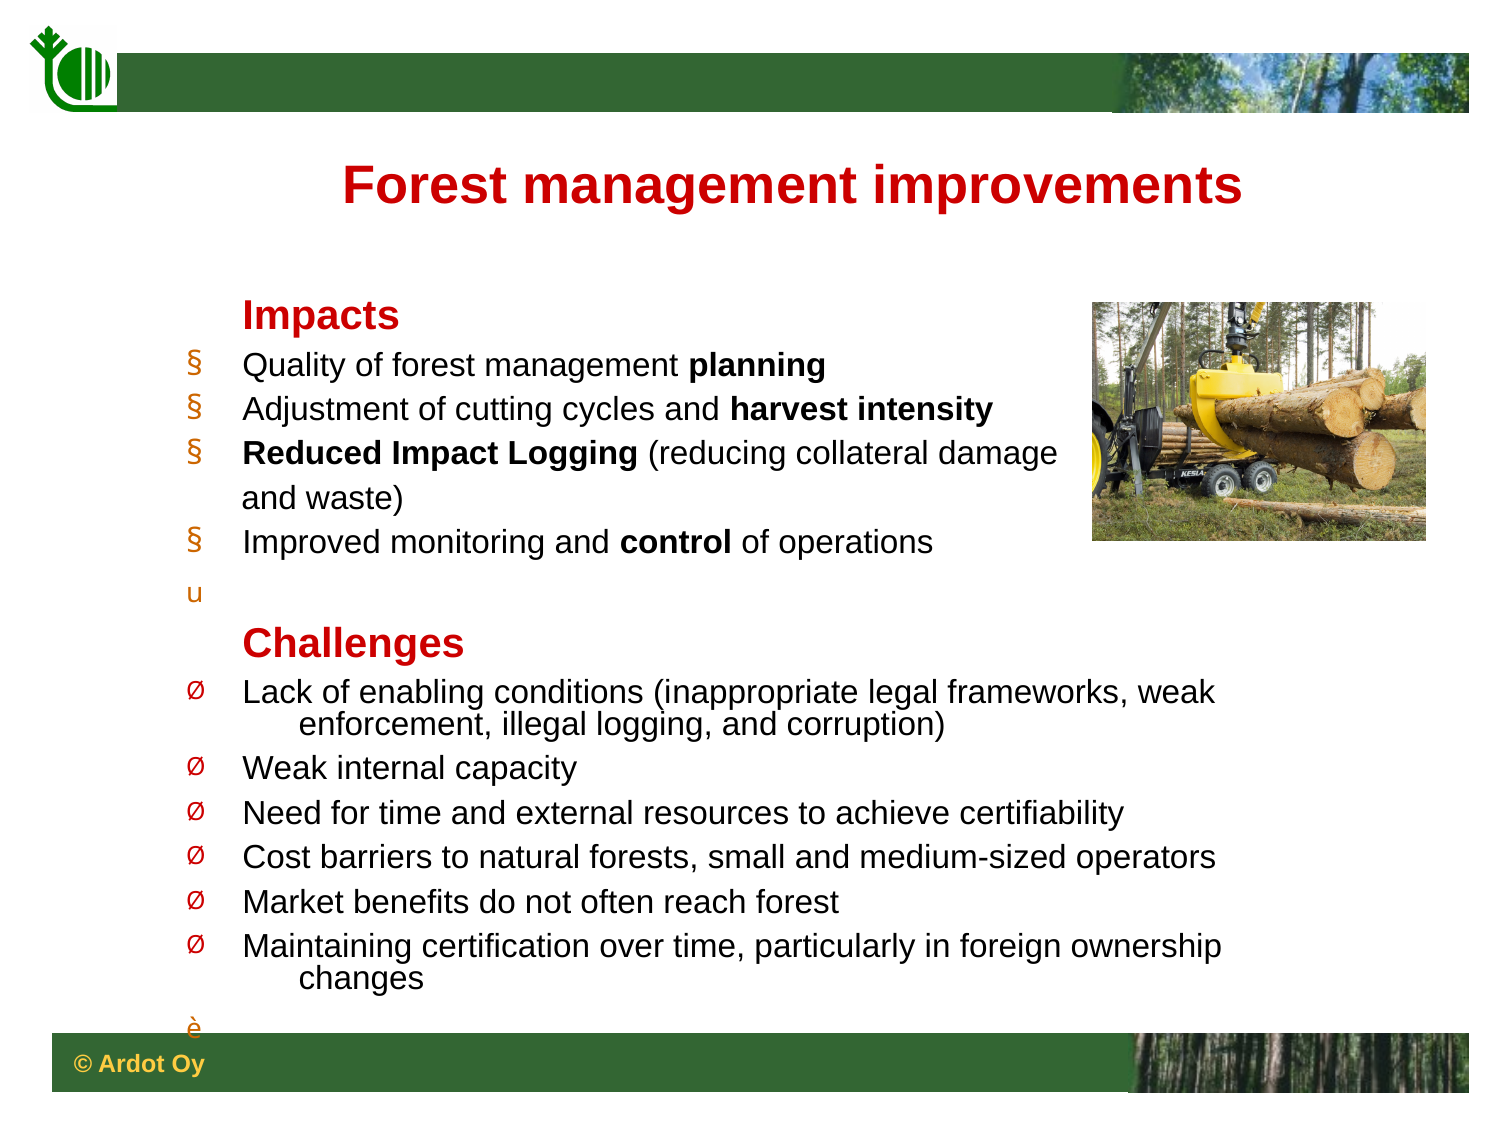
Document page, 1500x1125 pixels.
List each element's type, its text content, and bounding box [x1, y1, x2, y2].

title Forest management improvements [206, 125, 1380, 238]
list Impacts Quality of forest management planning Adjustment of cutting cycles and harvest intensity Reduced Impact Logging (reducing collateral damage and waste) Improved monitoring and control of operations Challenges Lack of enabling conditions (inappropriate legal frameworks, weak enforcement, illegal logging, and corruption) Weak internal capacity Need for time and external resources to achieve certifiability Cost barriers to natural forests, small and medium-sized operators Market benefits do not often reach forest Maintaining certification over time, particularly in foreign ownership changes [171, 290, 1363, 1083]
picture [1092, 302, 1426, 541]
